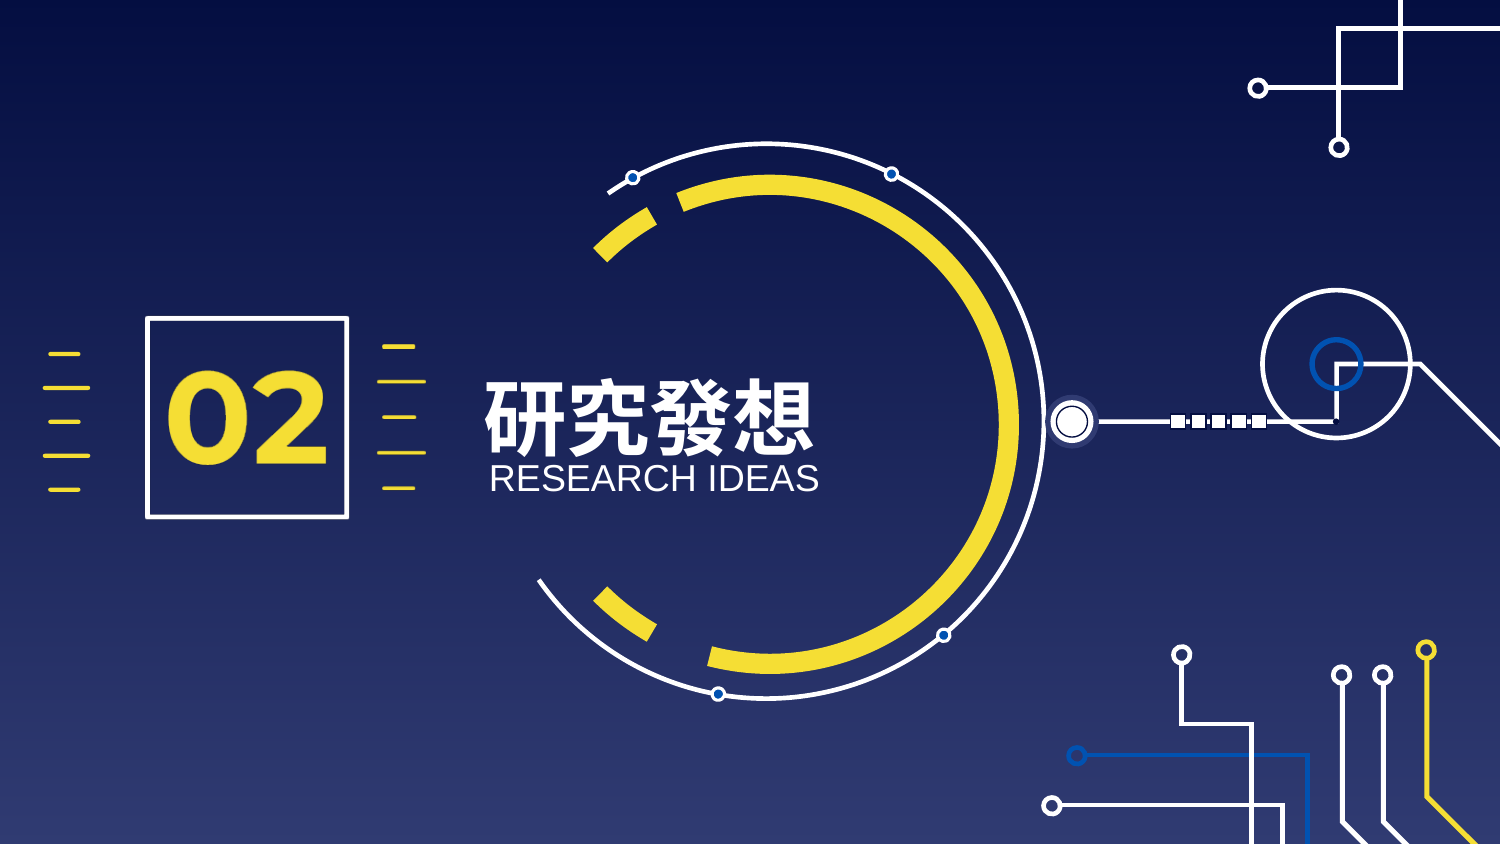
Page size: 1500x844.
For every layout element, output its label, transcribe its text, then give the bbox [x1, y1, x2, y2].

text_box 研究發想 [468, 351, 874, 430]
text_box [1170, 413, 1186, 429]
text_box [1045, 394, 1099, 445]
text_box RESEARCH IDEAS [473, 445, 1500, 507]
picture [84, 299, 426, 575]
text_box [1251, 413, 1267, 429]
text_box [1210, 413, 1227, 429]
text_box [712, 687, 725, 701]
text_box [1190, 413, 1206, 429]
text_box [937, 629, 950, 642]
text_box [1231, 413, 1247, 429]
text_box [885, 167, 898, 181]
text_box [1332, 418, 1340, 425]
text_box [626, 171, 639, 184]
